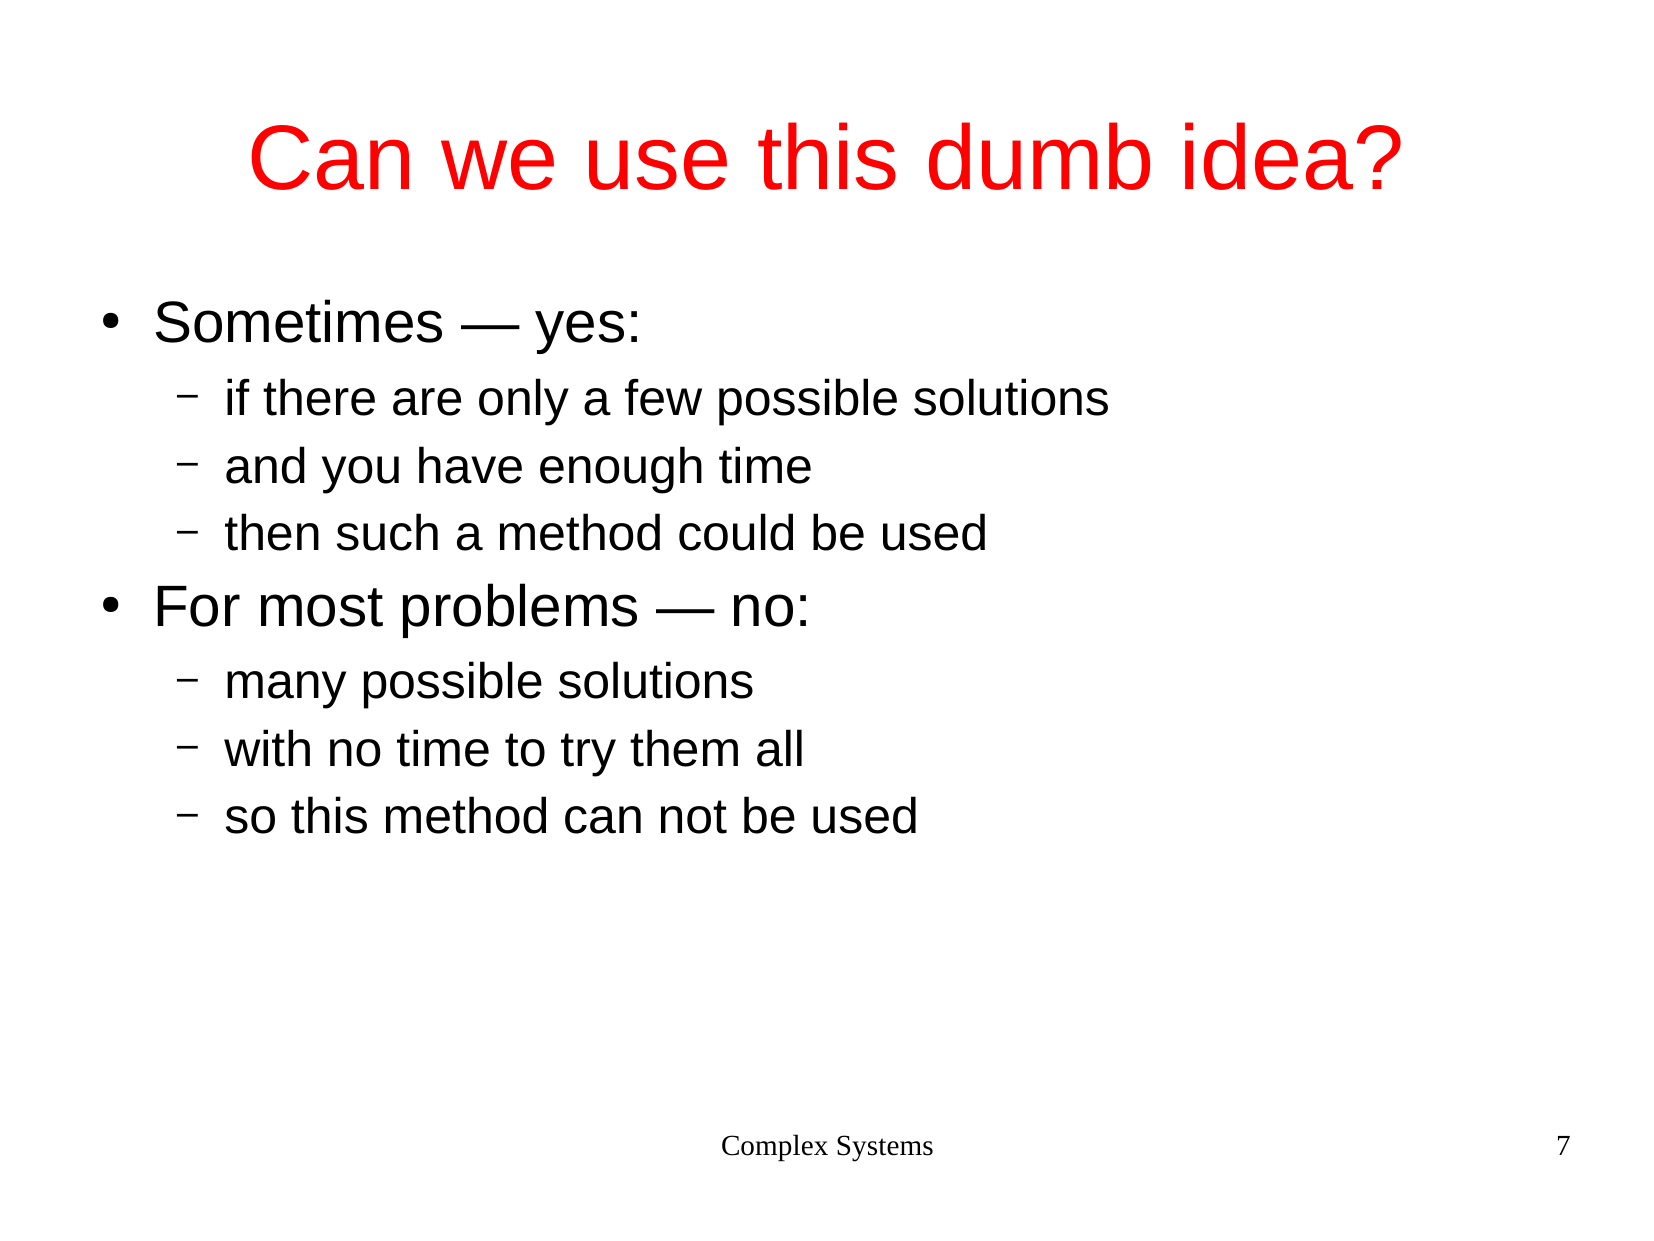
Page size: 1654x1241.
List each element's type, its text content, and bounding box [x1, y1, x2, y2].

title Can we use this dumb idea? [82, 49, 1571, 257]
list Sometimes — yes: if there are only a few possible solutions and you have enough time then such a method could be used For most problems — no: many possible solutions with no time to try them all so this method can not be used [82, 290, 1571, 845]
